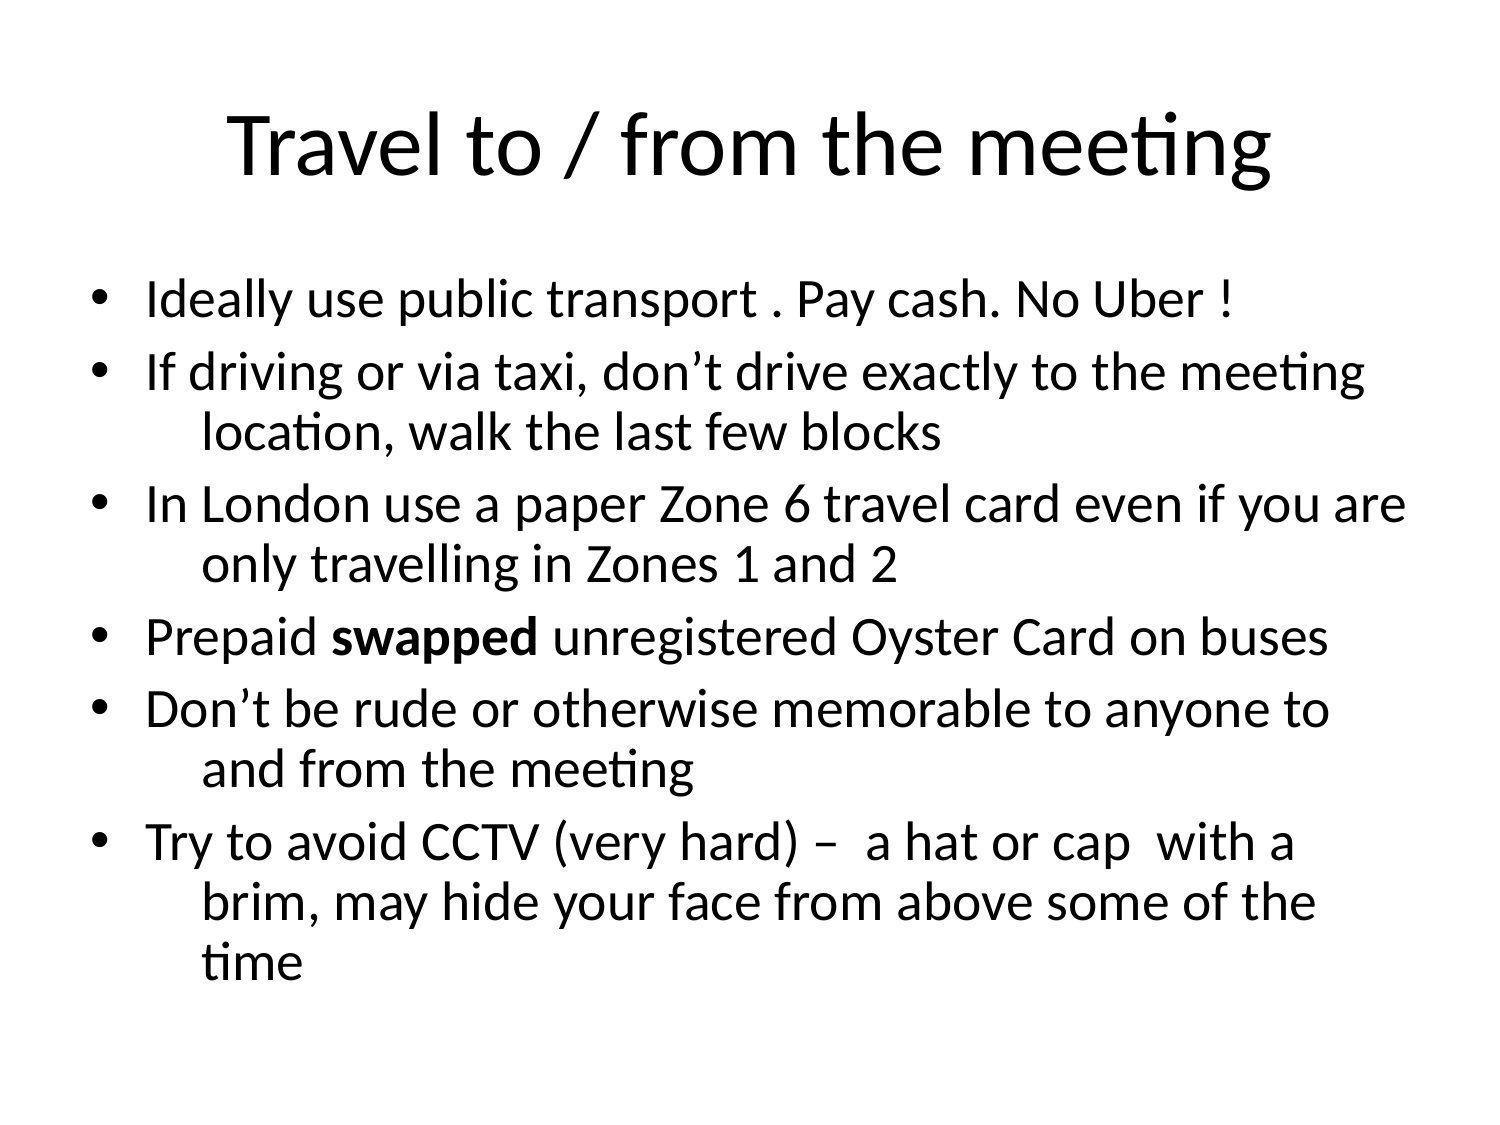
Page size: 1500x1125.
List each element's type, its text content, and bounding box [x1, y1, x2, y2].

title Travel to / from the meeting [75, 45, 1426, 233]
list Ideally use public transport . Pay cash. No Uber ! If driving or via taxi, don’t drive exactly to the meeting location, walk the last few blocks In London use a paper Zone 6 travel card even if you are only travelling in Zones 1 and 2 Prepaid swapped unregistered Oyster Card on buses Don’t be rude or otherwise memorable to anyone to and from the meeting Try to avoid CCTV (very hard) – a hat or cap with a brim, may hide your face from above some of the time [75, 262, 1426, 1005]
